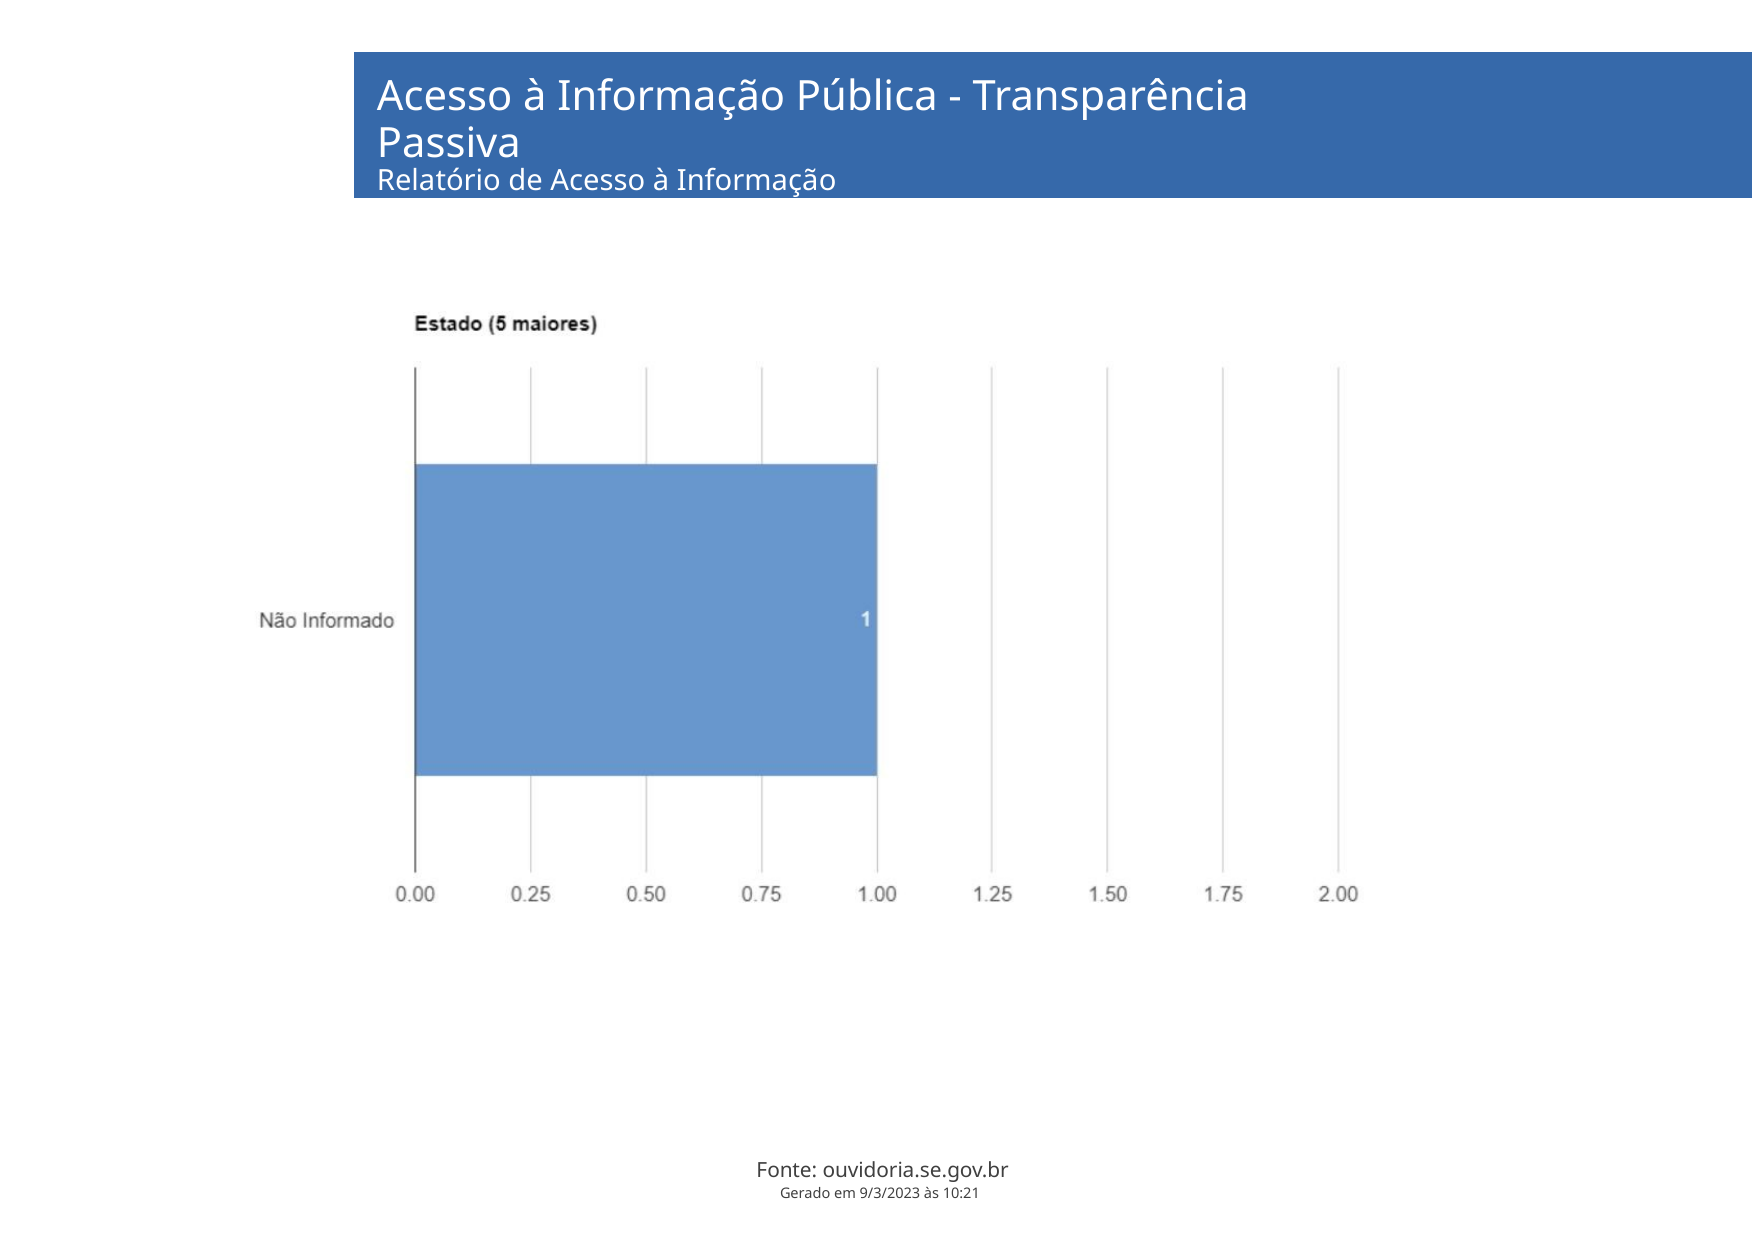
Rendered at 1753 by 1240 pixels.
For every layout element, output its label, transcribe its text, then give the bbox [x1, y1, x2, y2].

text_box Fonte: ouvidoria.se.gov.br [756, 1158, 1023, 1182]
text_box [354, 52, 1752, 198]
text_box Acesso à Informação Pública - Transparência Passiva Relatório de Acesso à Informação SETURFevereiro a Fevereiro de 2023 [376, 72, 1403, 228]
text_box Gerado em 9/3/2023 às 10:21 [780, 1184, 999, 1202]
text_box [155, 211, 1599, 1028]
